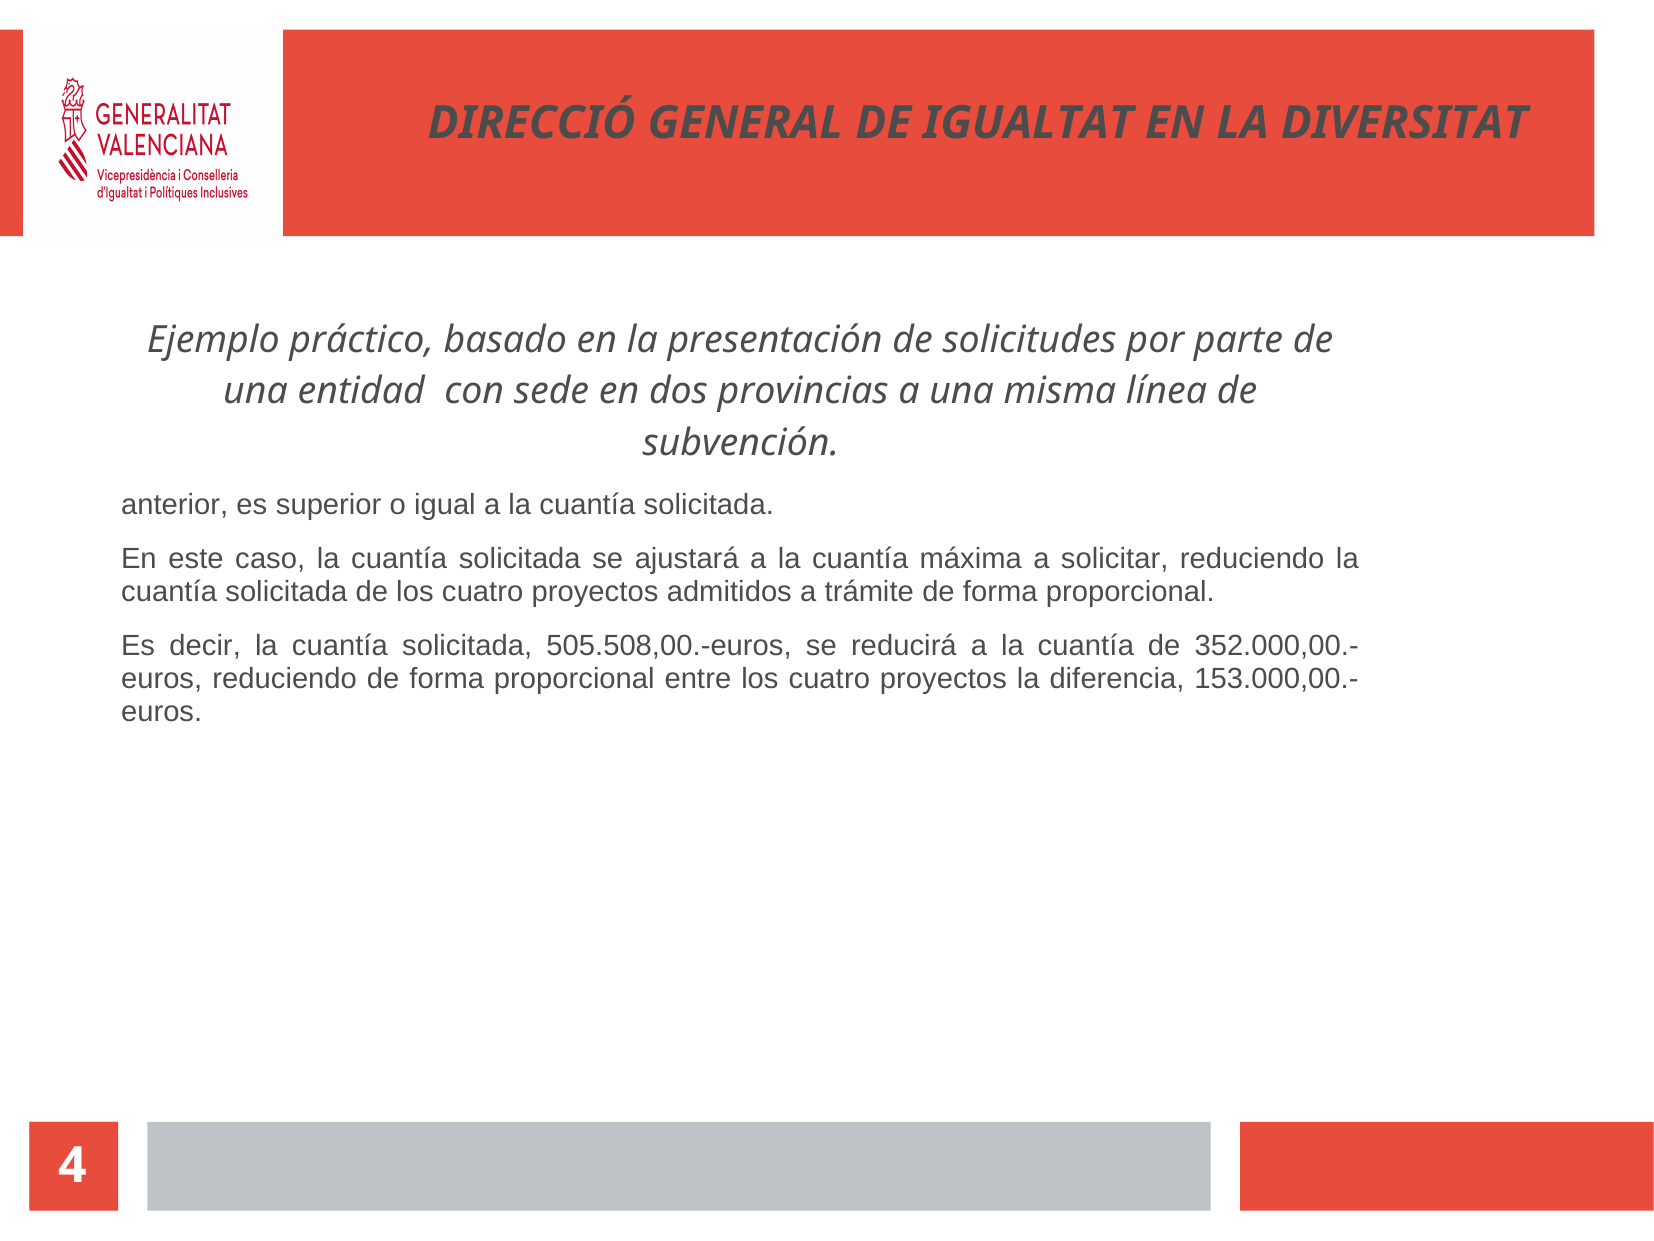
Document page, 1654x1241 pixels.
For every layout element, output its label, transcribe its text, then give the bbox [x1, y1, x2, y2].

table_header [1376, 268, 1584, 1183]
table_header Ejemplo práctico, basado en la presentación de solicitudes por parte de una entidad con sede en dos provincias a una misma línea de subvención. anterior, es superior o igual a la cuantía solicitada. En este caso, la cuantía solicitada se ajustará a la cuantía máxima a solicitar, reduciendo la cuantía solicitada de los cuatro proyectos admitidos a trámite de forma proporcional. Es decir, la cuantía solicitada, 505.508,00.-euros, se reducirá a la cuantía de 352.000,00.-euros, reduciendo de forma proporcional entre los cuatro proyectos la diferencia, 153.000,00.-euros. [106, 268, 1376, 1183]
text_box DIRECCIÓ GENERAL DE IGUALTAT EN LA DIVERSITAT [0, 34, 1654, 425]
text_box <número> [29, 1121, 117, 1209]
picture [23, 26, 283, 249]
